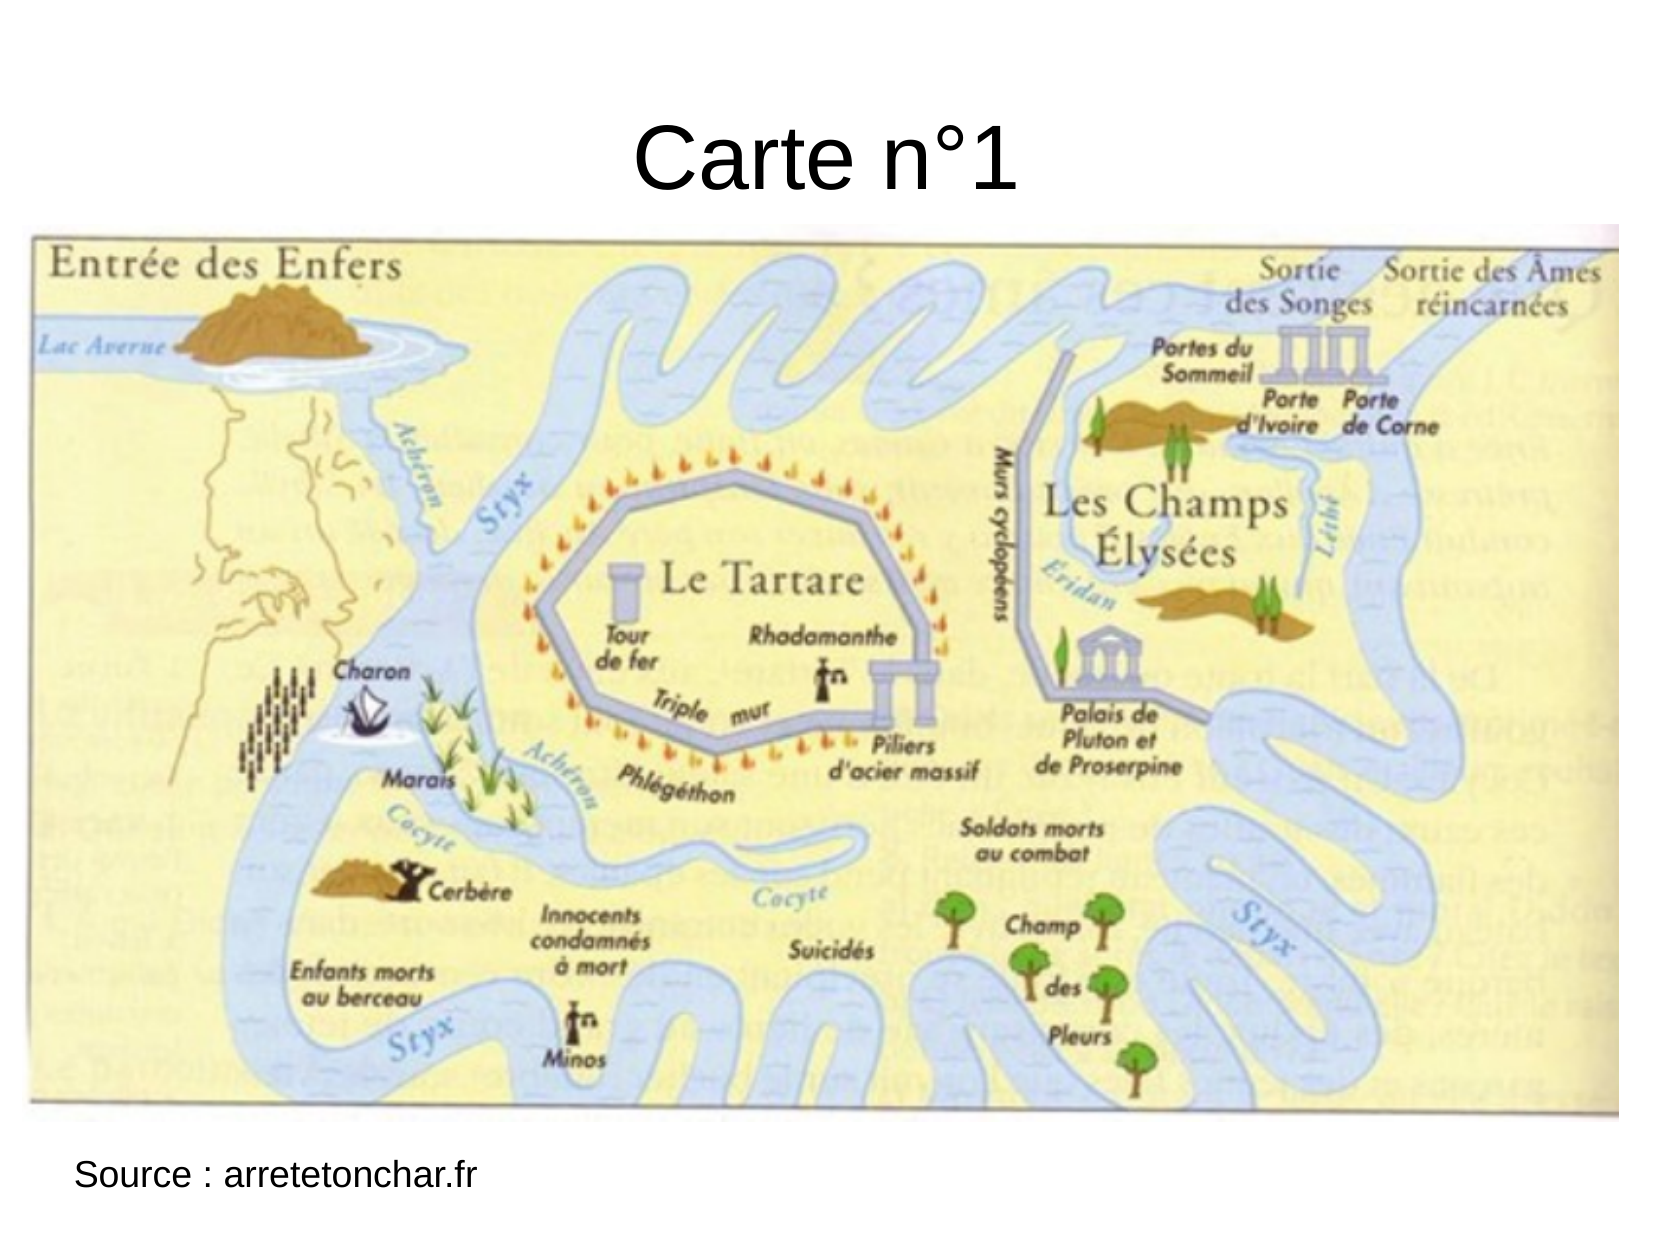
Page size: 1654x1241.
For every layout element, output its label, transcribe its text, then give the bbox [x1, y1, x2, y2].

text_box Source : arretetonchar.fr [59, 1145, 1063, 1203]
title Carte n°1 [82, 49, 1571, 224]
picture [22, 224, 1619, 1123]
